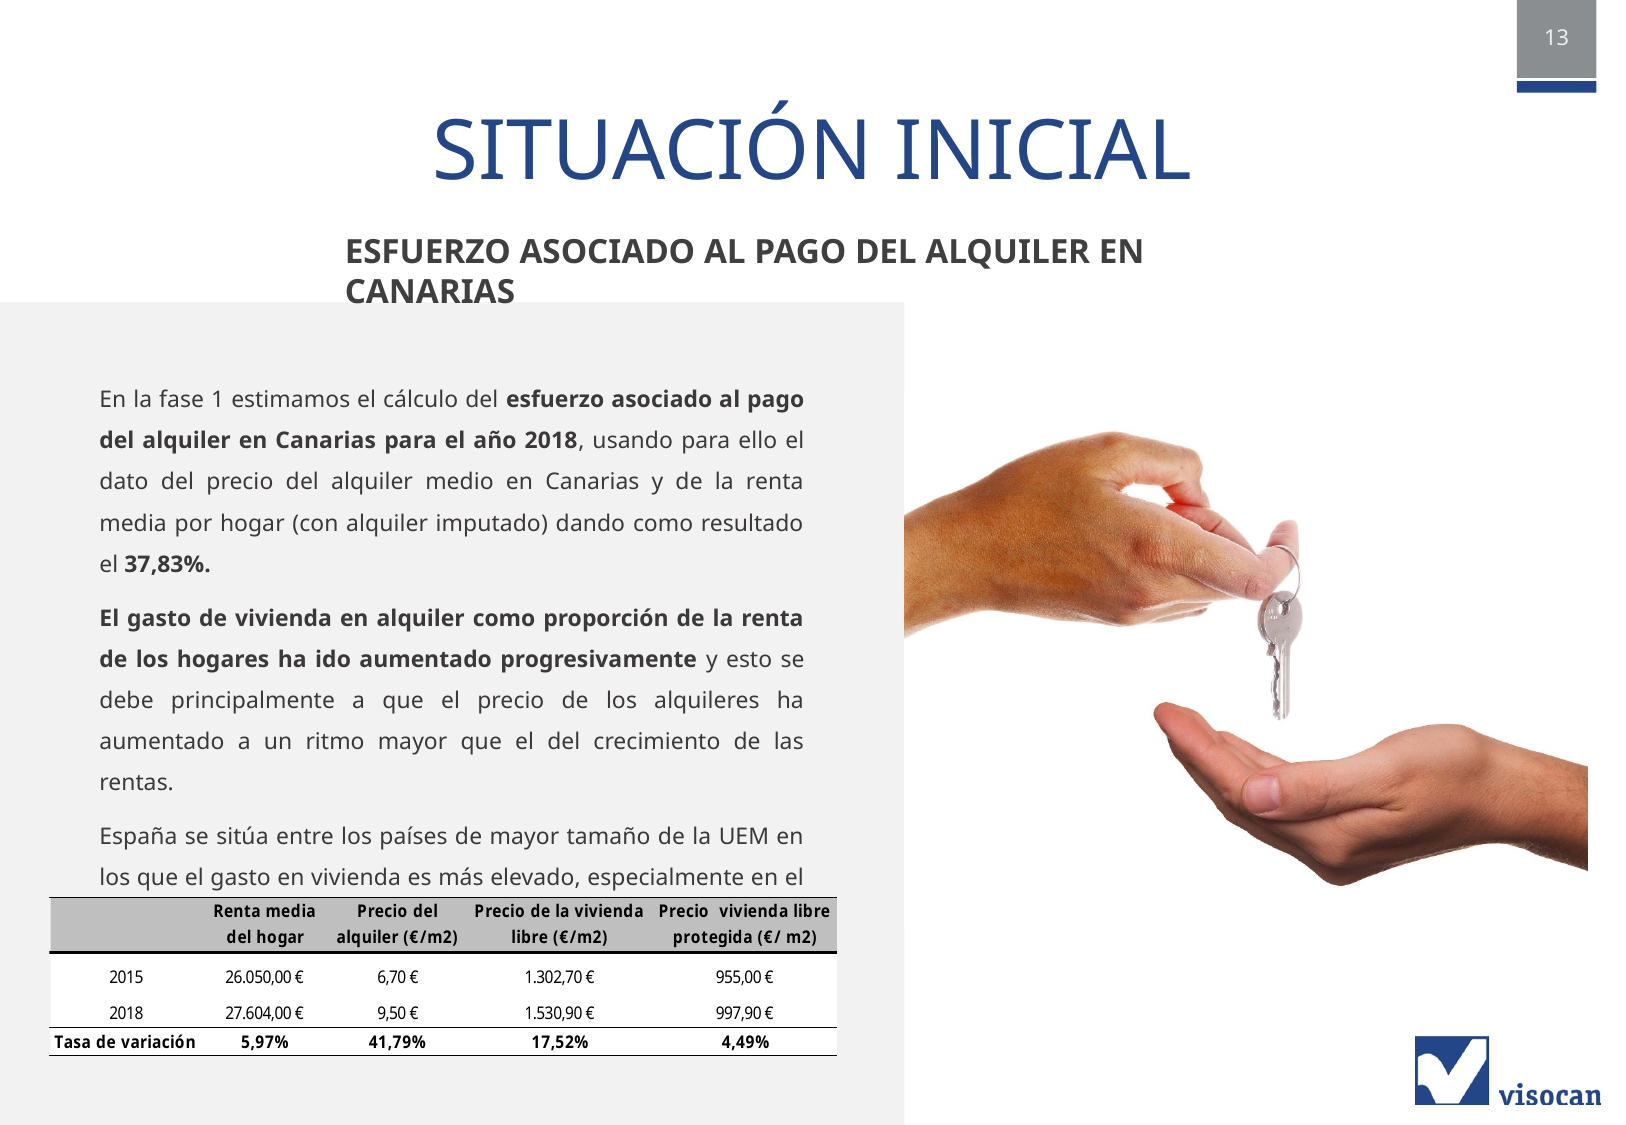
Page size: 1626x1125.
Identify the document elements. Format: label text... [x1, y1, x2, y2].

list SITUACIÓN INICIAL [142, 110, 1483, 194]
text_box [0, 302, 905, 1125]
picture [49, 896, 838, 1057]
picture [1414, 1035, 1601, 1105]
picture [904, 394, 1588, 926]
text_box ESFUERZO ASOCIADO AL PAGO DEL ALQUILER EN CANARIAS [344, 230, 1281, 311]
text_box En la fase 1 estimamos el cálculo del esfuerzo asociado al pago del alquiler en Canarias para el año 2018, usando para ello el dato del precio del alquiler medio en Canarias y de la renta media por hogar (con alquiler imputado) dando como resultado el 37,83%. El gasto de vivienda en alquiler como proporción de la renta de los hogares ha ido aumentado progresivamente y esto se debe principalmente a que el precio de los alquileres ha aumentado a un ritmo mayor que el del crecimiento de las rentas. España se sitúa entre los países de mayor tamaño de la UEM en los que el gasto en vivienda es más elevado, especialmente en el caso de los hogares más jóvenes y de menor renta. [84, 363, 820, 896]
